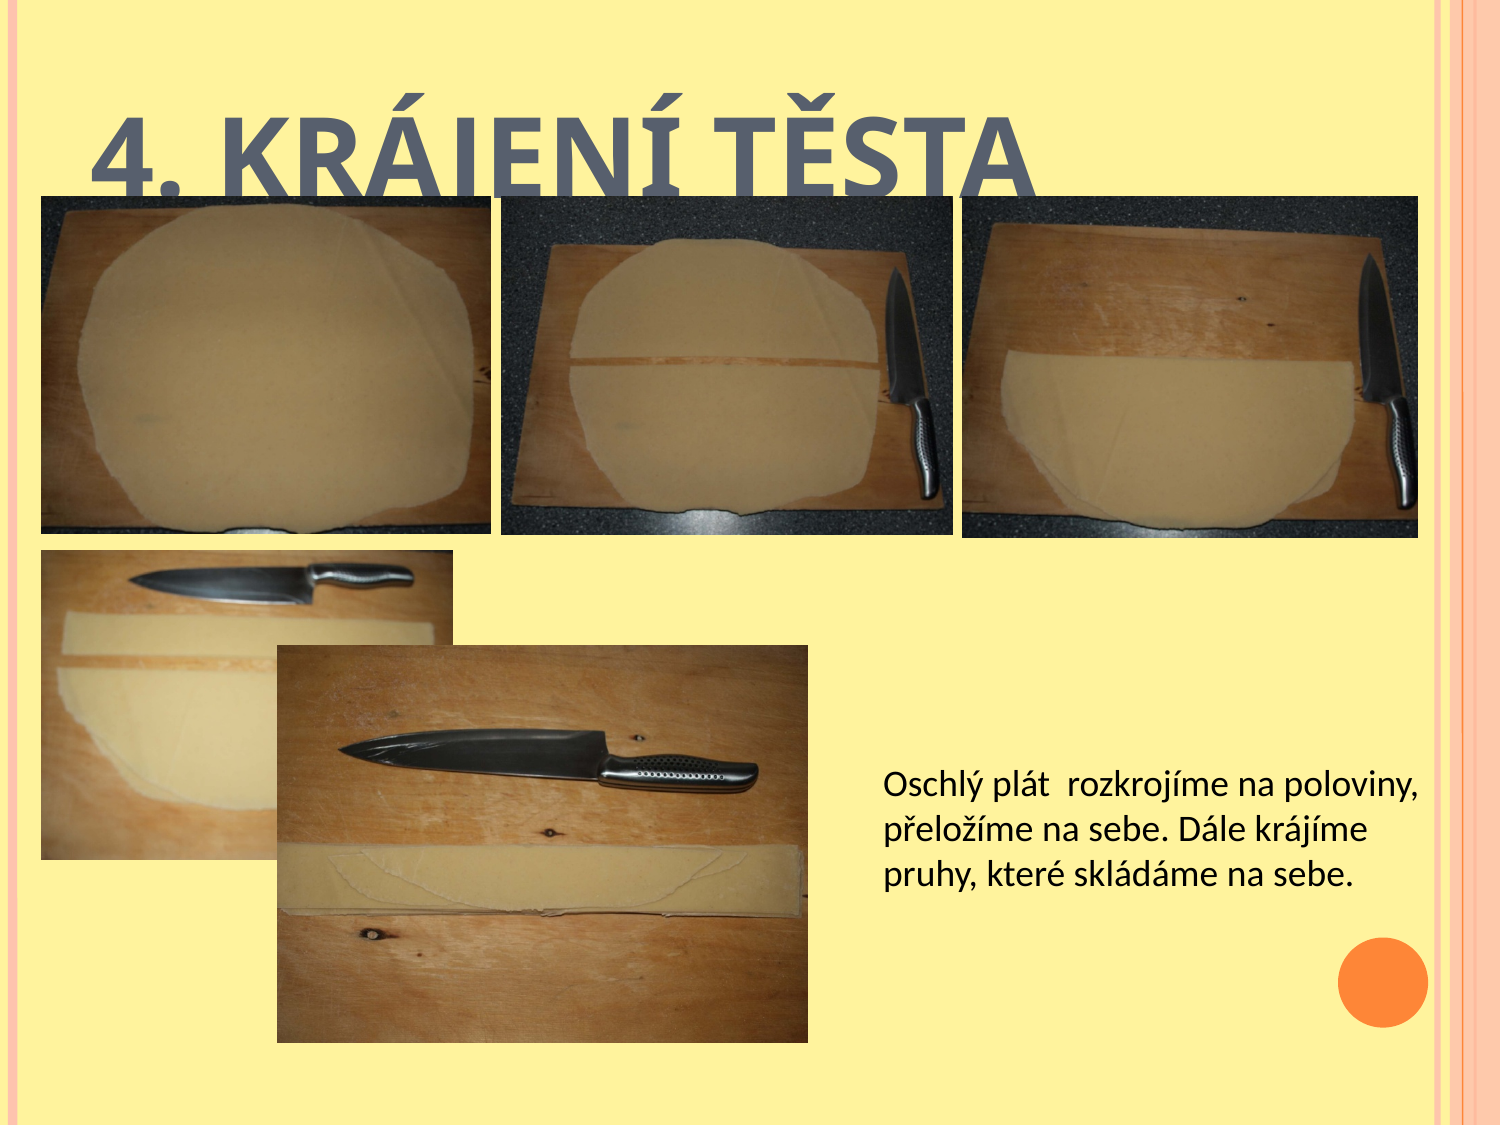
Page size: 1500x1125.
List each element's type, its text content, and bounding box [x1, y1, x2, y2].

text_box Oschlý plát rozkrojíme na poloviny, přeložíme na sebe. Dále krájíme pruhy, které skládáme na sebe. [868, 751, 1442, 903]
title 4. Krájení těsta [75, 78, 1300, 173]
picture [501, 196, 953, 535]
picture [41, 550, 808, 1043]
picture [962, 196, 1418, 538]
picture [41, 196, 491, 534]
